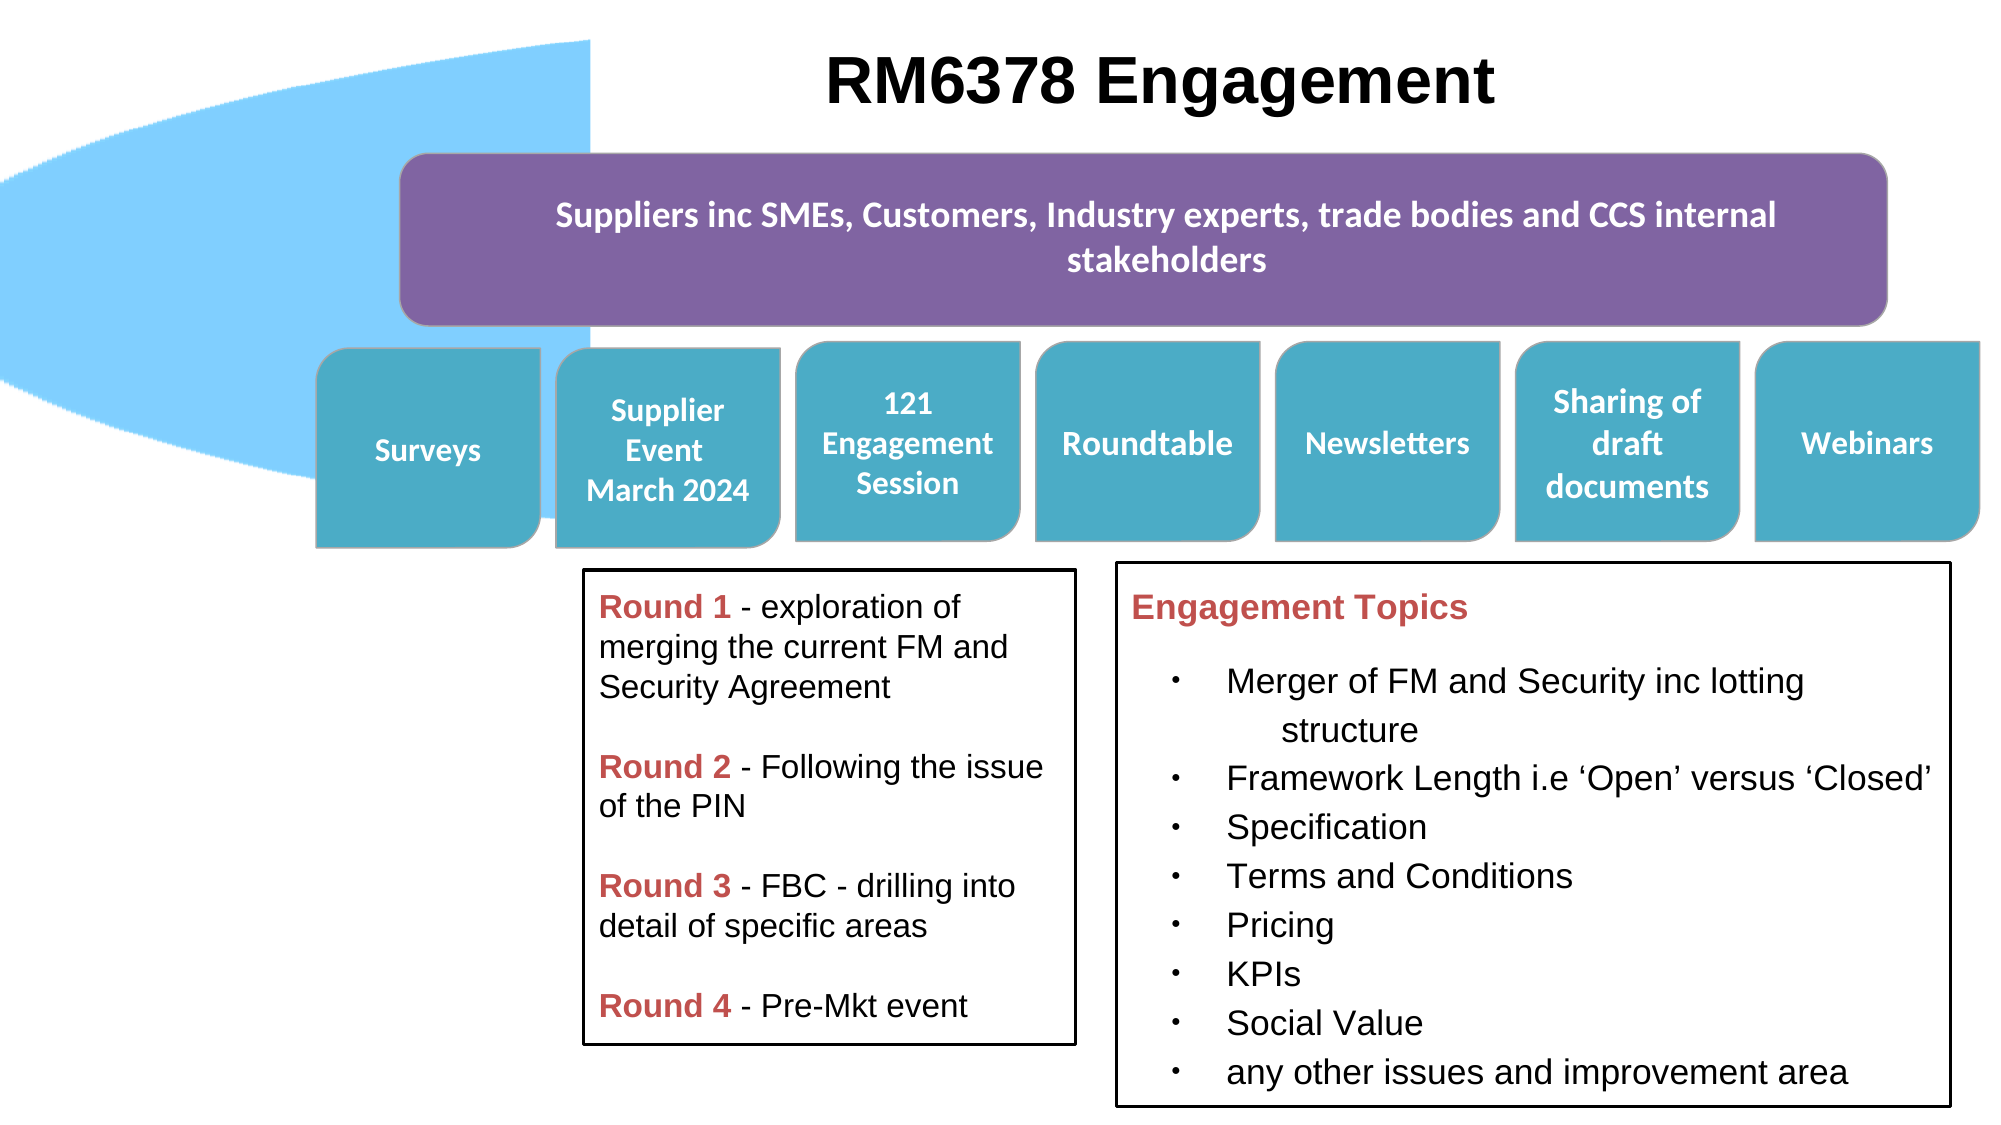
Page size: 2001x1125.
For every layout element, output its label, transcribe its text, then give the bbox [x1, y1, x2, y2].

text_box 121 Engagement Session [795, 341, 1021, 542]
text_box Surveys [316, 348, 541, 548]
text_box Round 1 - exploration of merging the current FM and Security Agreement Round 2 - Following the issue of the PIN Round 3 - FBC - drilling into detail of specific areas Round 4 - Pre-Mkt event [583, 570, 1076, 1045]
text_box Engagement Topics Merger of FM and Security inc lotting structure Framework Length i.e ‘Open’ versus ‘Closed’ Specification Terms and Conditions Pricing KPIs Social Value any other issues and improvement area [1116, 562, 1951, 1056]
text_box Suppliers inc SMEs, Customers, Industry experts, trade bodies and CCS internal stakeholders [461, 175, 1873, 288]
title RM6378 Engagement [407, 36, 1933, 176]
text_box Newsletters [1275, 341, 1500, 542]
text_box Roundtable [1035, 341, 1260, 542]
text_box Webinars [1755, 341, 1980, 542]
text_box [399, 153, 1888, 327]
text_box Supplier Event March 2024 [556, 348, 781, 548]
text_box Sharing of draft documents [1515, 341, 1740, 542]
